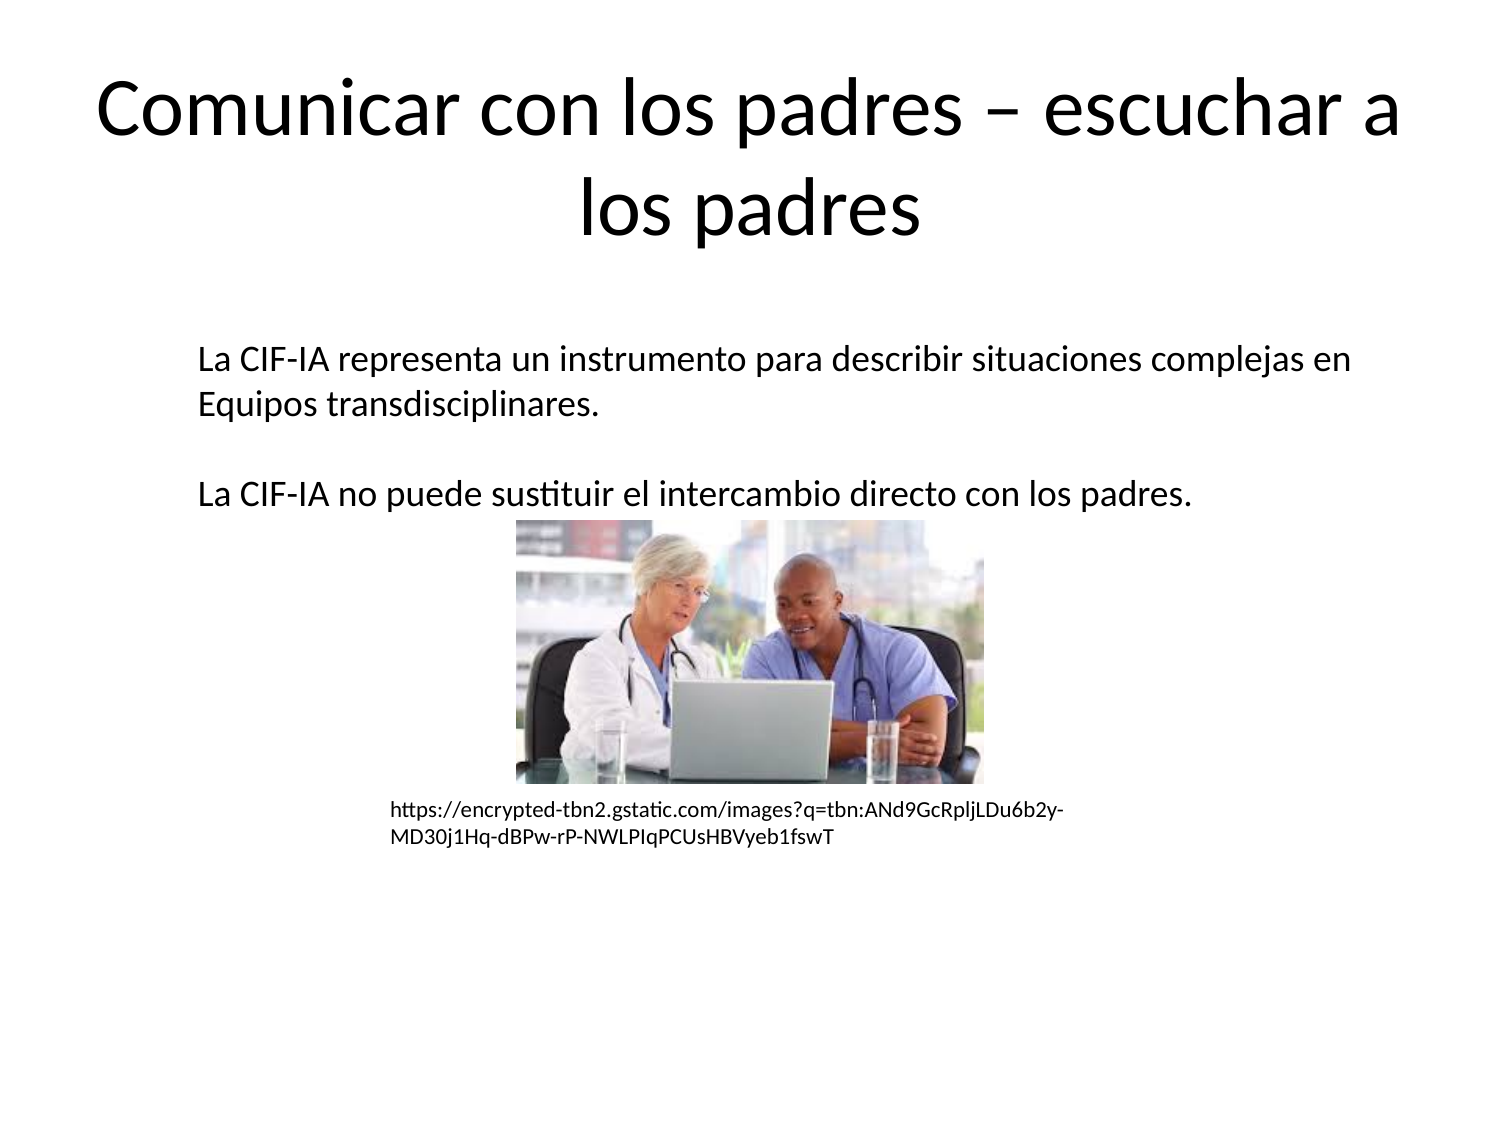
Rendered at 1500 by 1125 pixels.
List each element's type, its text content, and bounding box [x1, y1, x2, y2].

title Comunicar con los padres – escuchar a los padres [75, 45, 1426, 233]
text_box La CIF-IA representa un instrumento para describir situaciones complejas en Equipos transdisciplinares. La CIF-IA no puede sustituir el intercambio directo con los padres. [183, 326, 1390, 524]
picture [516, 524, 984, 784]
text_box https://encrypted-tbn2.gstatic.com/images?q=tbn:ANd9GcRpljLDu6b2y-MD30j1Hq-dBPw-rP-NWLPIqPCUsHBVyeb1fswT [375, 787, 1125, 857]
